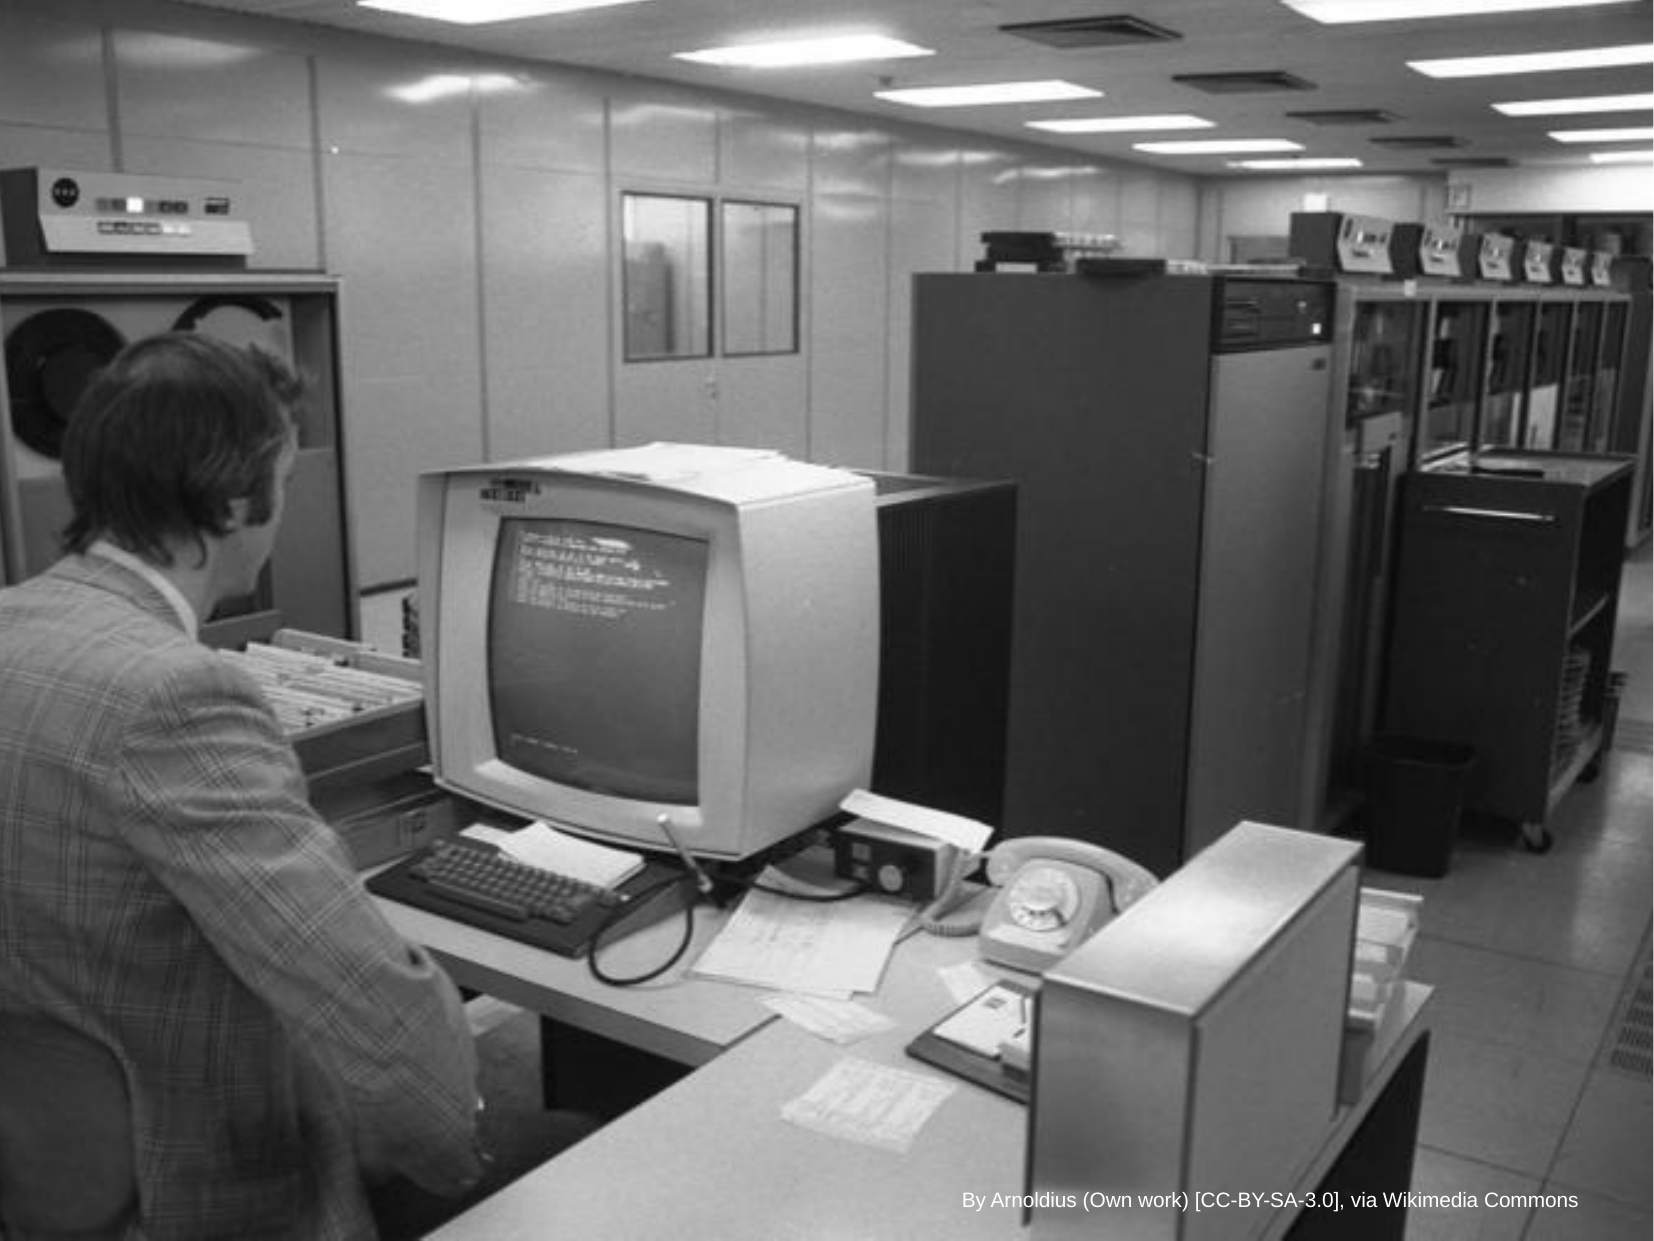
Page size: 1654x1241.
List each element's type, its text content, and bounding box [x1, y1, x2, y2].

picture [0, 0, 1654, 1241]
text_box By Arnoldius (Own work) [CC-BY-SA-3.0], via Wikimedia Commons [947, 1181, 1595, 1220]
